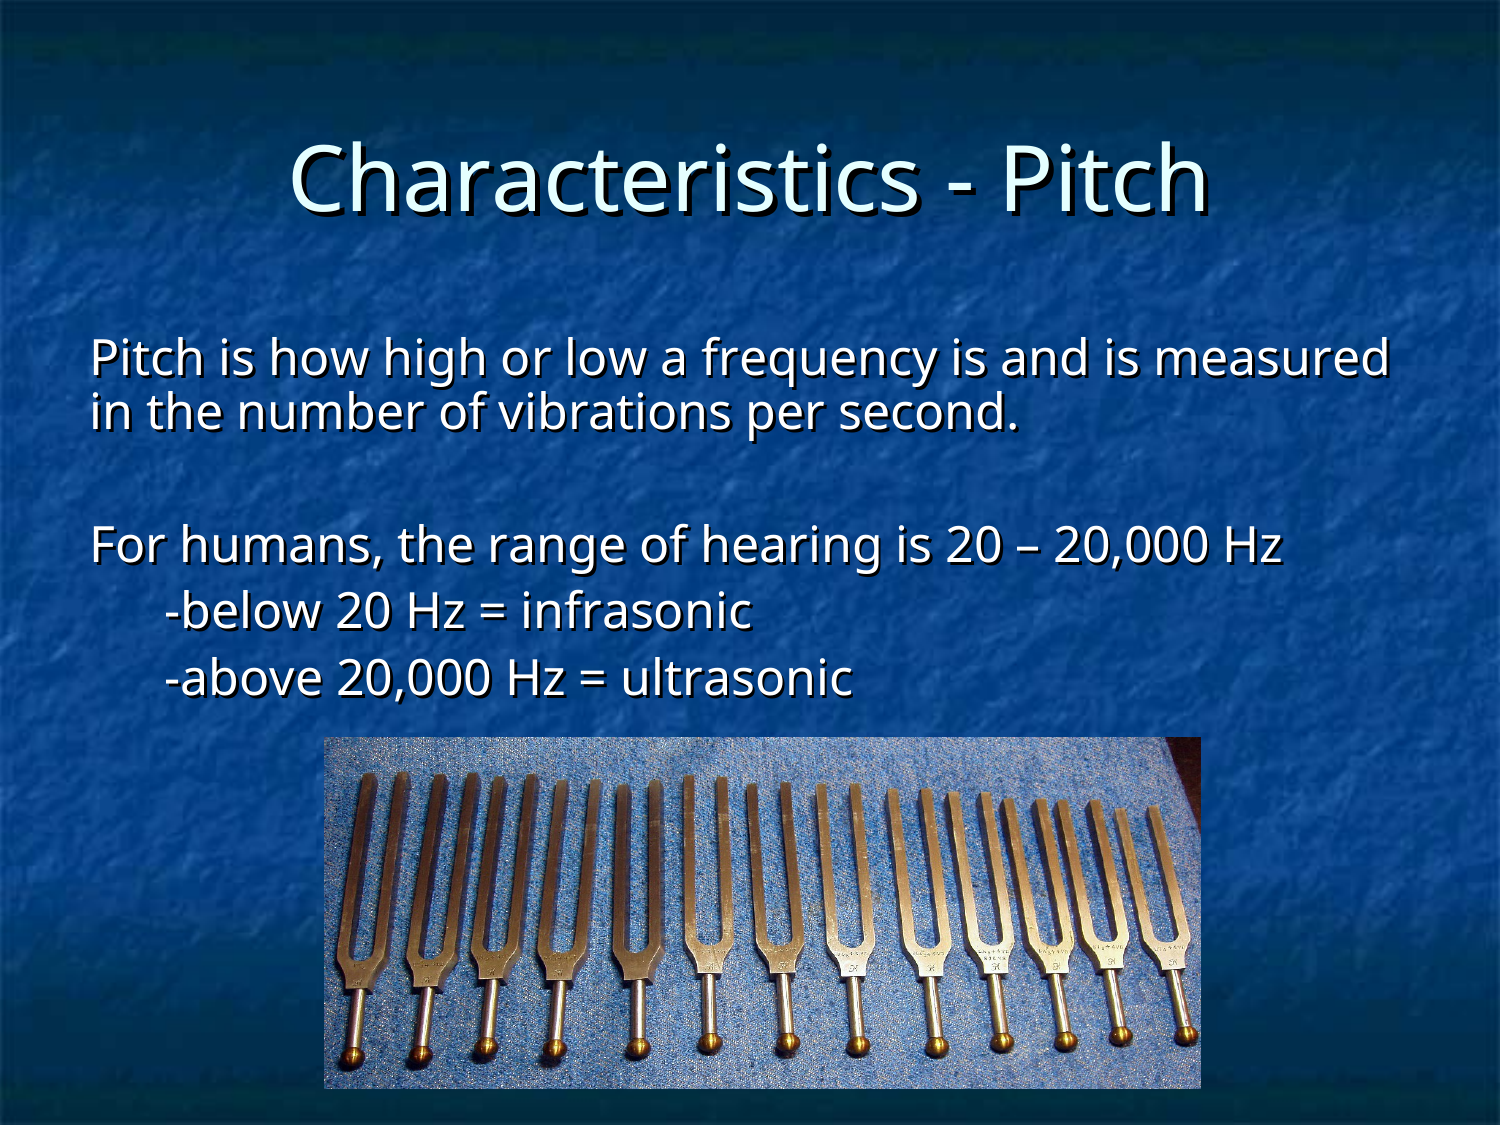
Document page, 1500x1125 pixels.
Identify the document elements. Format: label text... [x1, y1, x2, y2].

text_box Characteristics - Pitch [75, 62, 1426, 288]
text_box Pitch is how high or low a frequency is and is measured in the number of vibrations per second. For humans, the range of hearing is 20 – 20,000 Hz -below 20 Hz = infrasonic -above 20,000 Hz = ultrasonic [75, 324, 1413, 838]
picture [0, 0, 1500, 1125]
